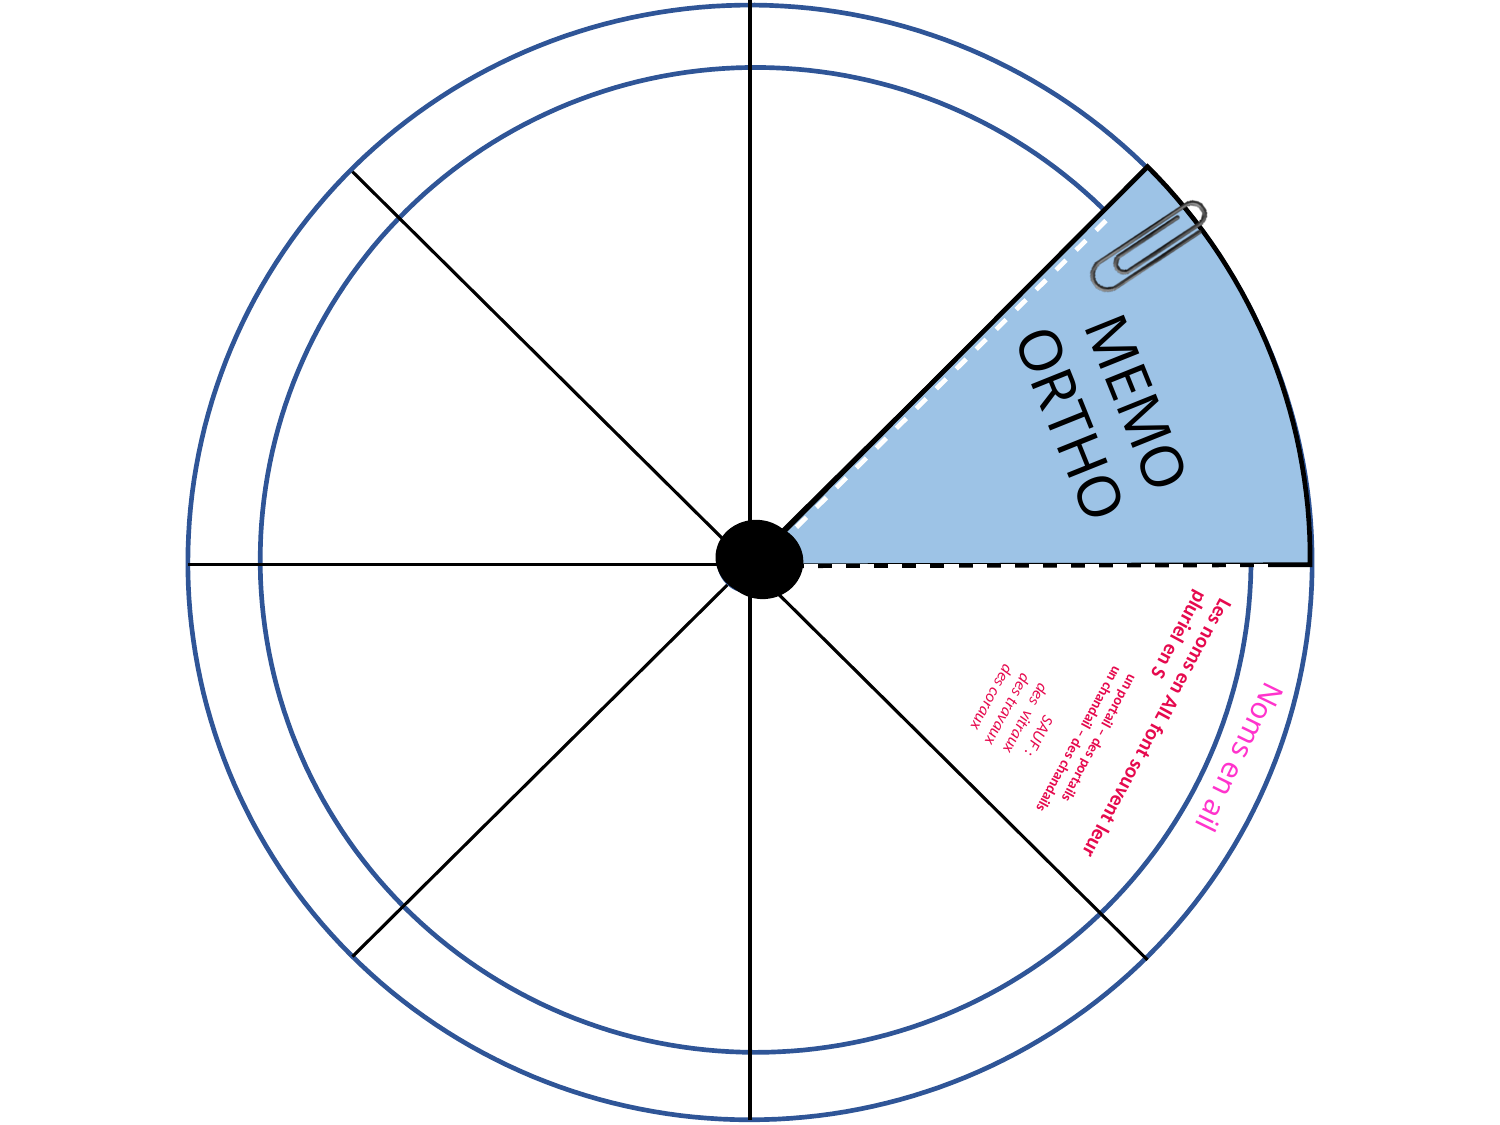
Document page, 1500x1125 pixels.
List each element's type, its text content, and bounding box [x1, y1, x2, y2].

text_box Noms en ail [1175, 660, 1306, 856]
text_box [1127, 275, 1312, 566]
text_box Les noms en AIL font souvent leur pluriel en S un portail – des portails un chandail – des chandails SAUF : des vitraux des travaux des coraux [860, 565, 1253, 973]
picture [1049, 145, 1246, 342]
text_box [187, 5, 1144, 1120]
text_box MEMO ORTHO [989, 289, 1234, 580]
text_box [1090, 551, 1313, 957]
